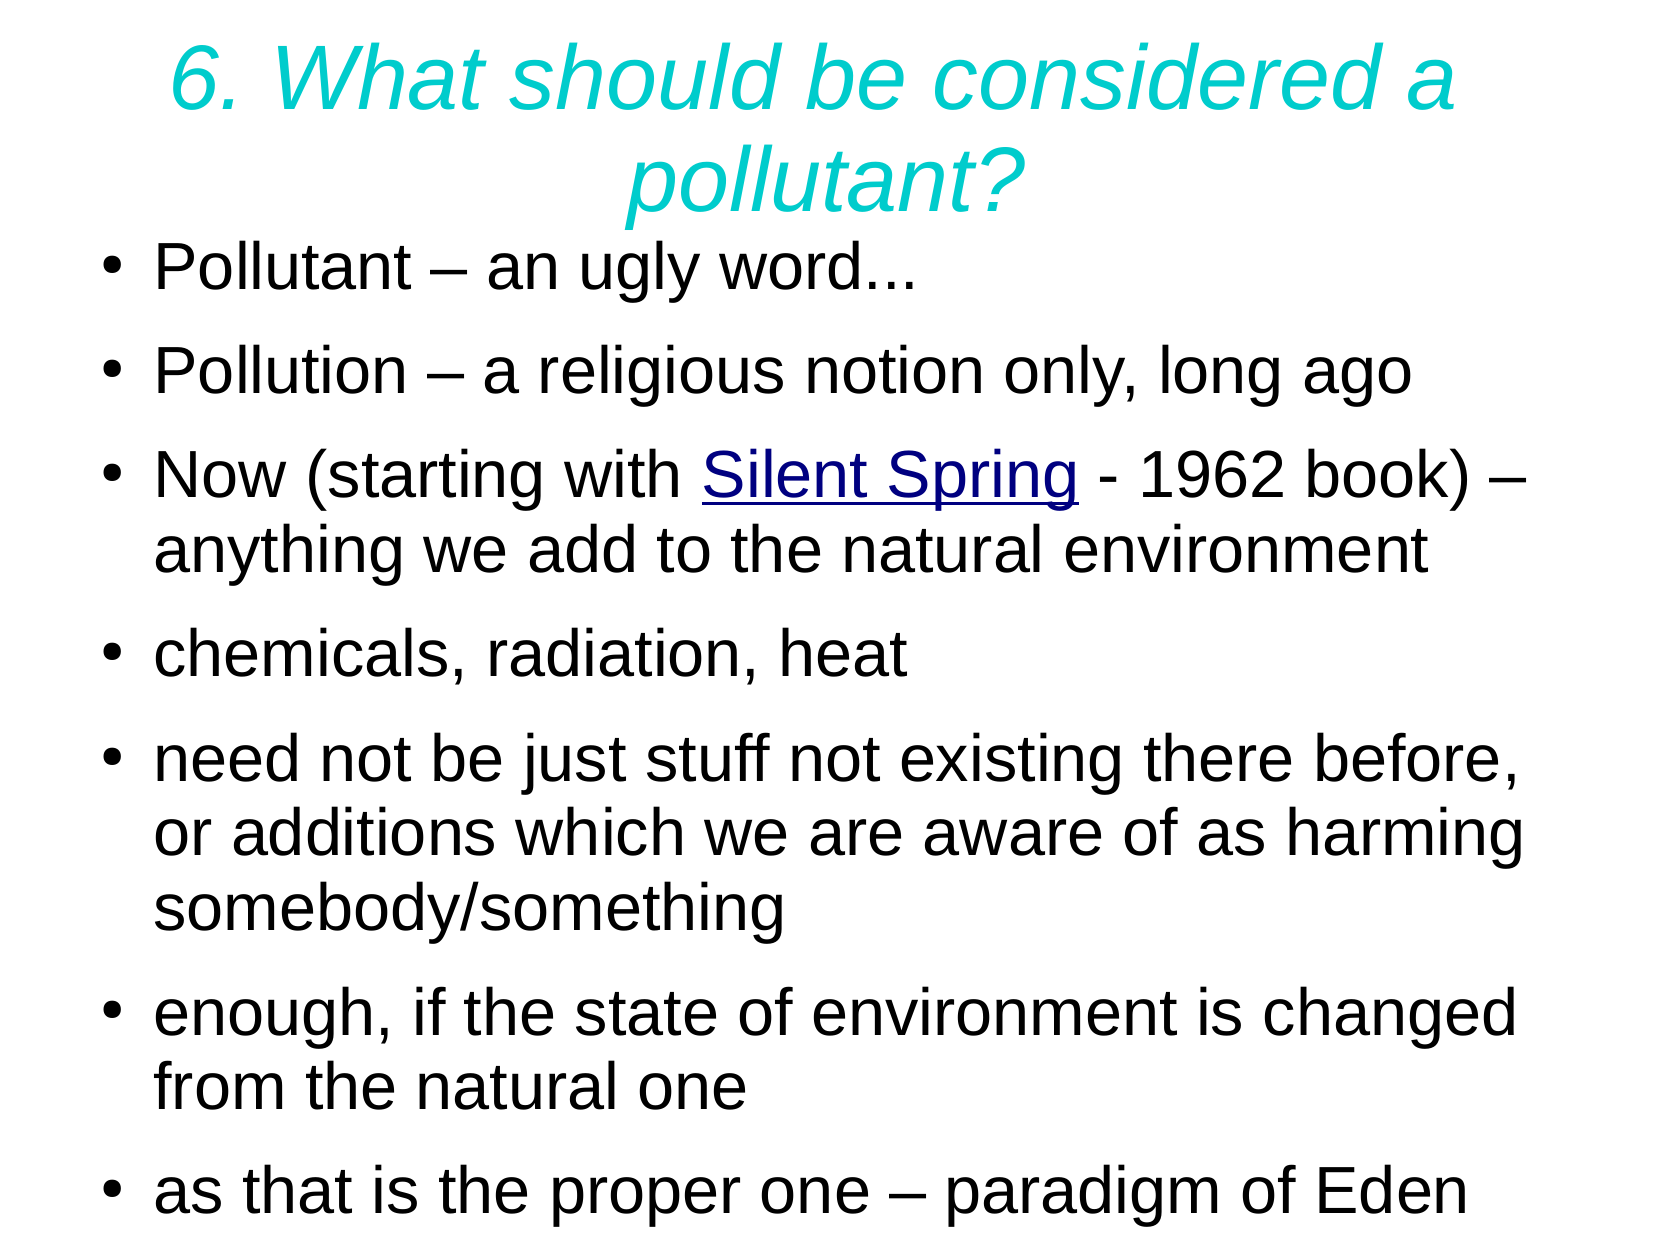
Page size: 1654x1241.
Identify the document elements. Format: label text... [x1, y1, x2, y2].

list Pollutant – an ugly word... Pollution – a religious notion only, long ago Now (starting with Silent Spring - 1962 book) – anything we add to the natural environment chemicals, radiation, heat need not be just stuff not existing there before, or additions which we are aware of as harming somebody/something enough, if the state of environment is changed from the natural one as that is the proper one – paradigm of Eden [82, 228, 1571, 1229]
title 6. What should be considered a pollutant? [11, 23, 1642, 235]
